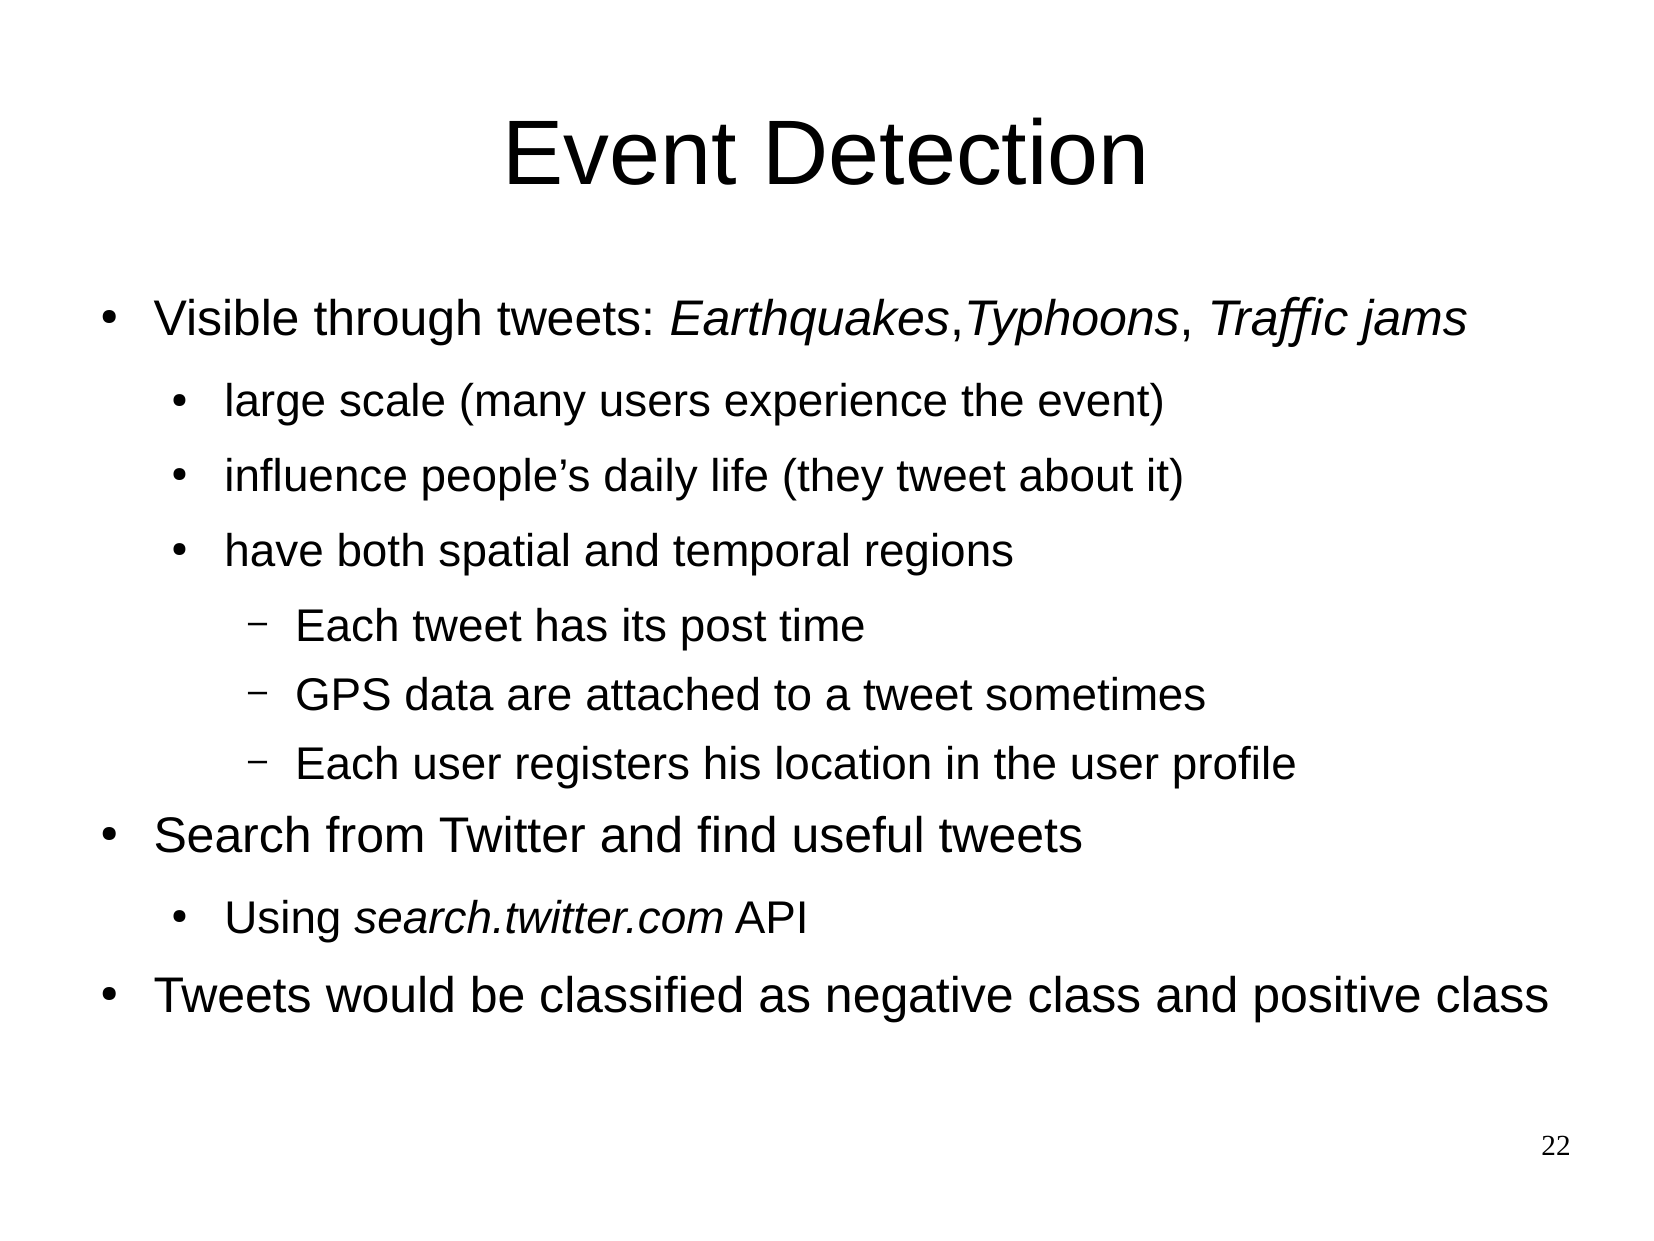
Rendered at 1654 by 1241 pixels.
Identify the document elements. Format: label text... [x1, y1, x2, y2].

title Event Detection [82, 49, 1571, 257]
list Visible through tweets: Earthquakes,Typhoons, Traﬃc jams large scale (many users experience the event) inﬂuence people’s daily life (they tweet about it) have both spatial and temporal regions Each tweet has its post time GPS data are attached to a tweet sometimes Each user registers his location in the user proﬁle Search from Twitter and ﬁnd useful tweets Using search.twitter.com API Tweets would be classified as negative class and positive class [82, 290, 1571, 1109]
